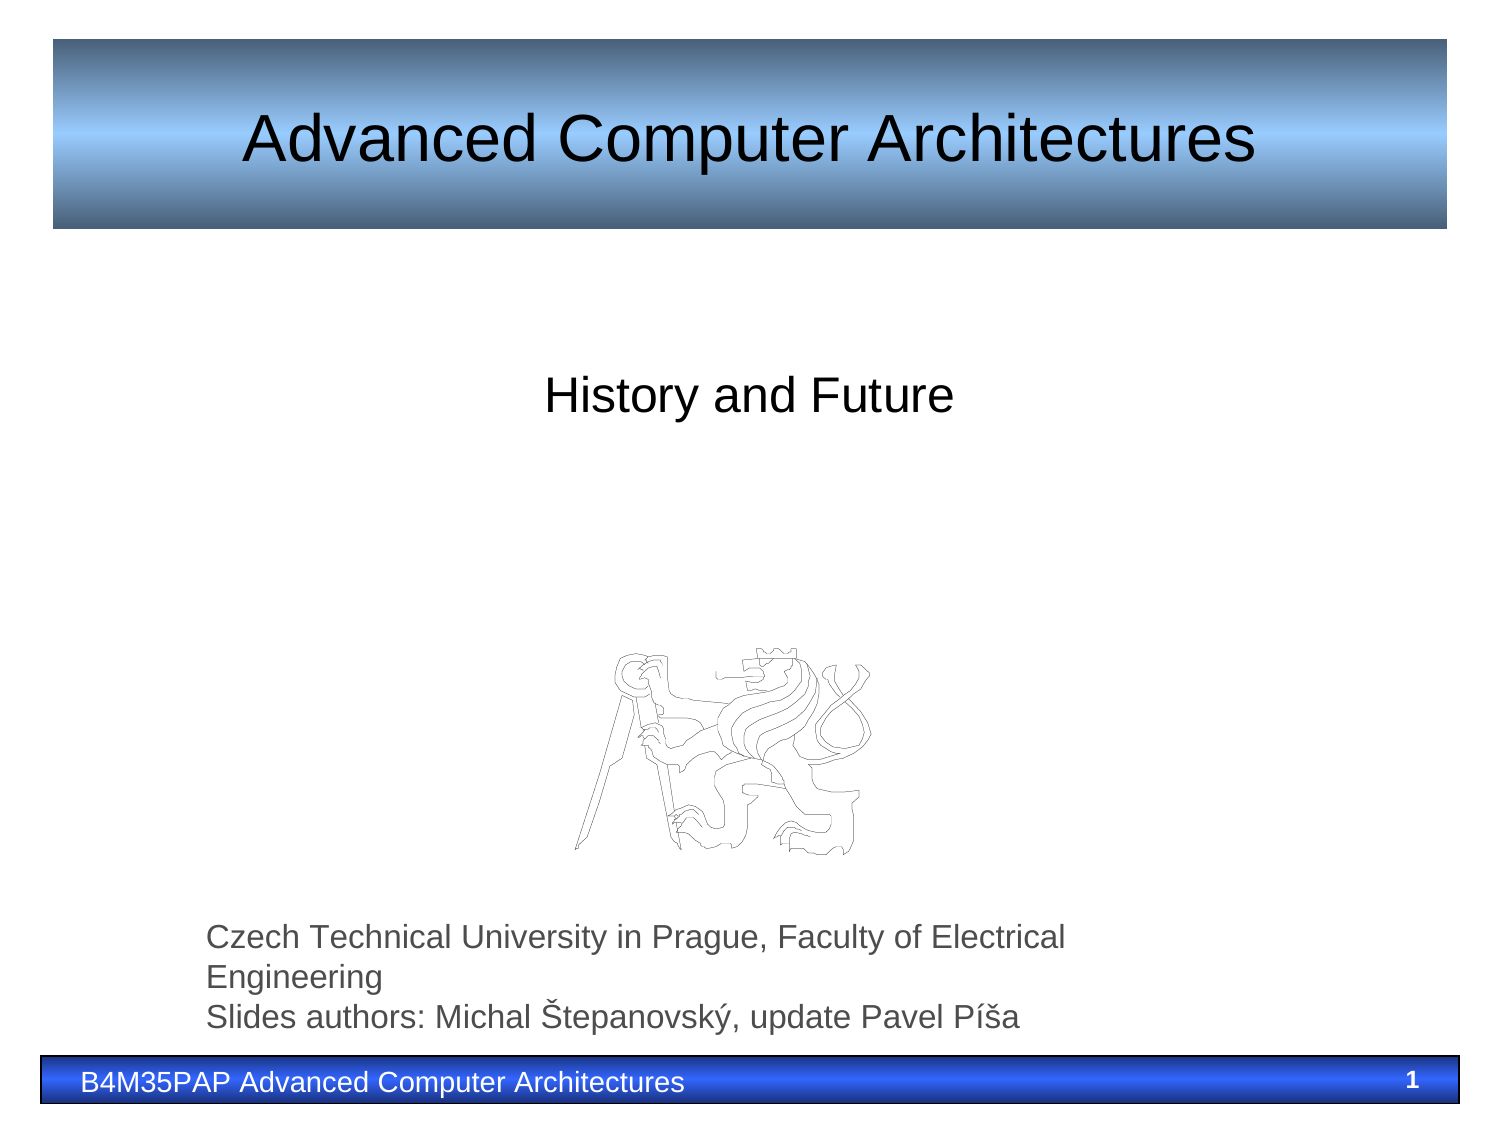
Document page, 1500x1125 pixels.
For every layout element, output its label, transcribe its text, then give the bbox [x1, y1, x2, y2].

chart [571, 645, 877, 862]
text_box Advanced Computer Architectures [53, 39, 1447, 229]
text_box Czech Technical University in Prague, Faculty of Electrical Engineering Slides authors: Michal Štepanovský, update Pavel Píša [191, 907, 1270, 1043]
text_box History and Future [53, 355, 1447, 431]
